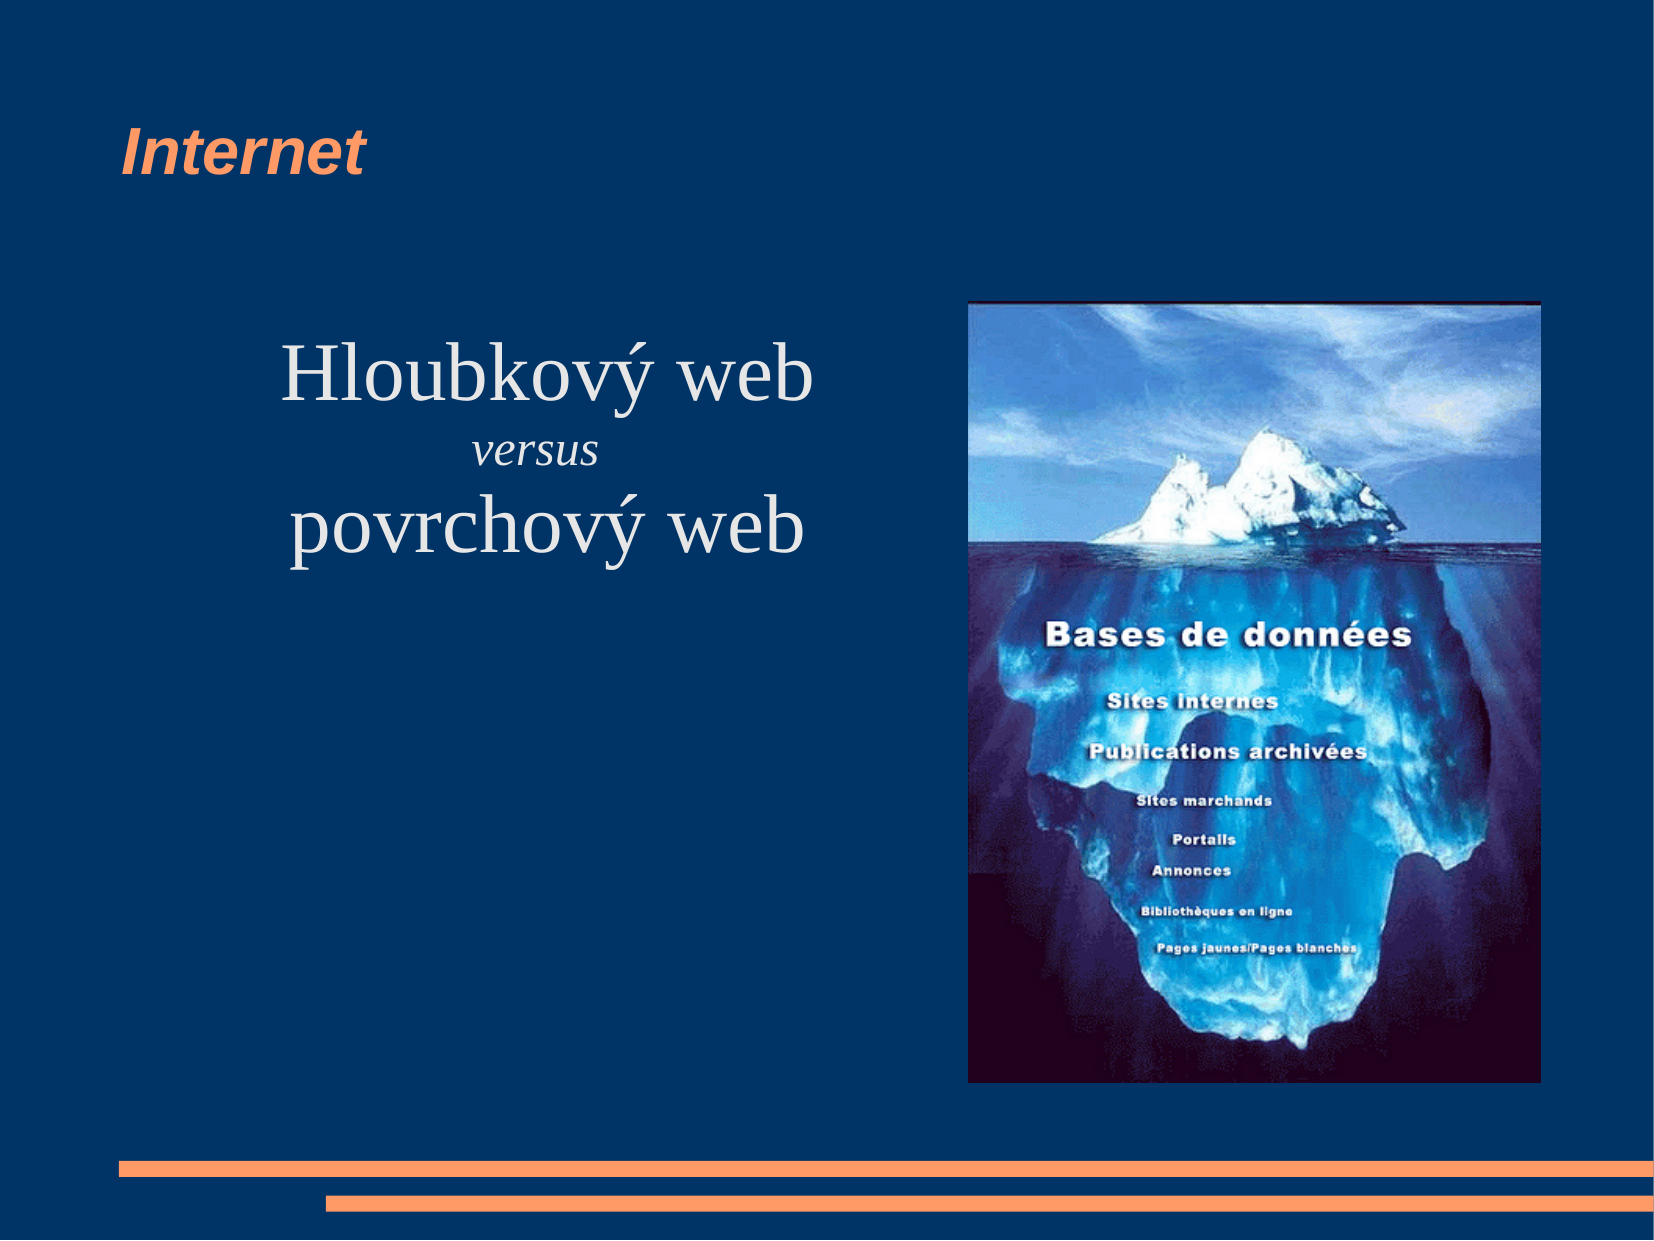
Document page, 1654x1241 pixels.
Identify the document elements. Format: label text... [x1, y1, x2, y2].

title Internet [121, 46, 1534, 254]
picture [968, 301, 1541, 1083]
list Hloubkový web versus povrchový web [121, 322, 886, 1133]
